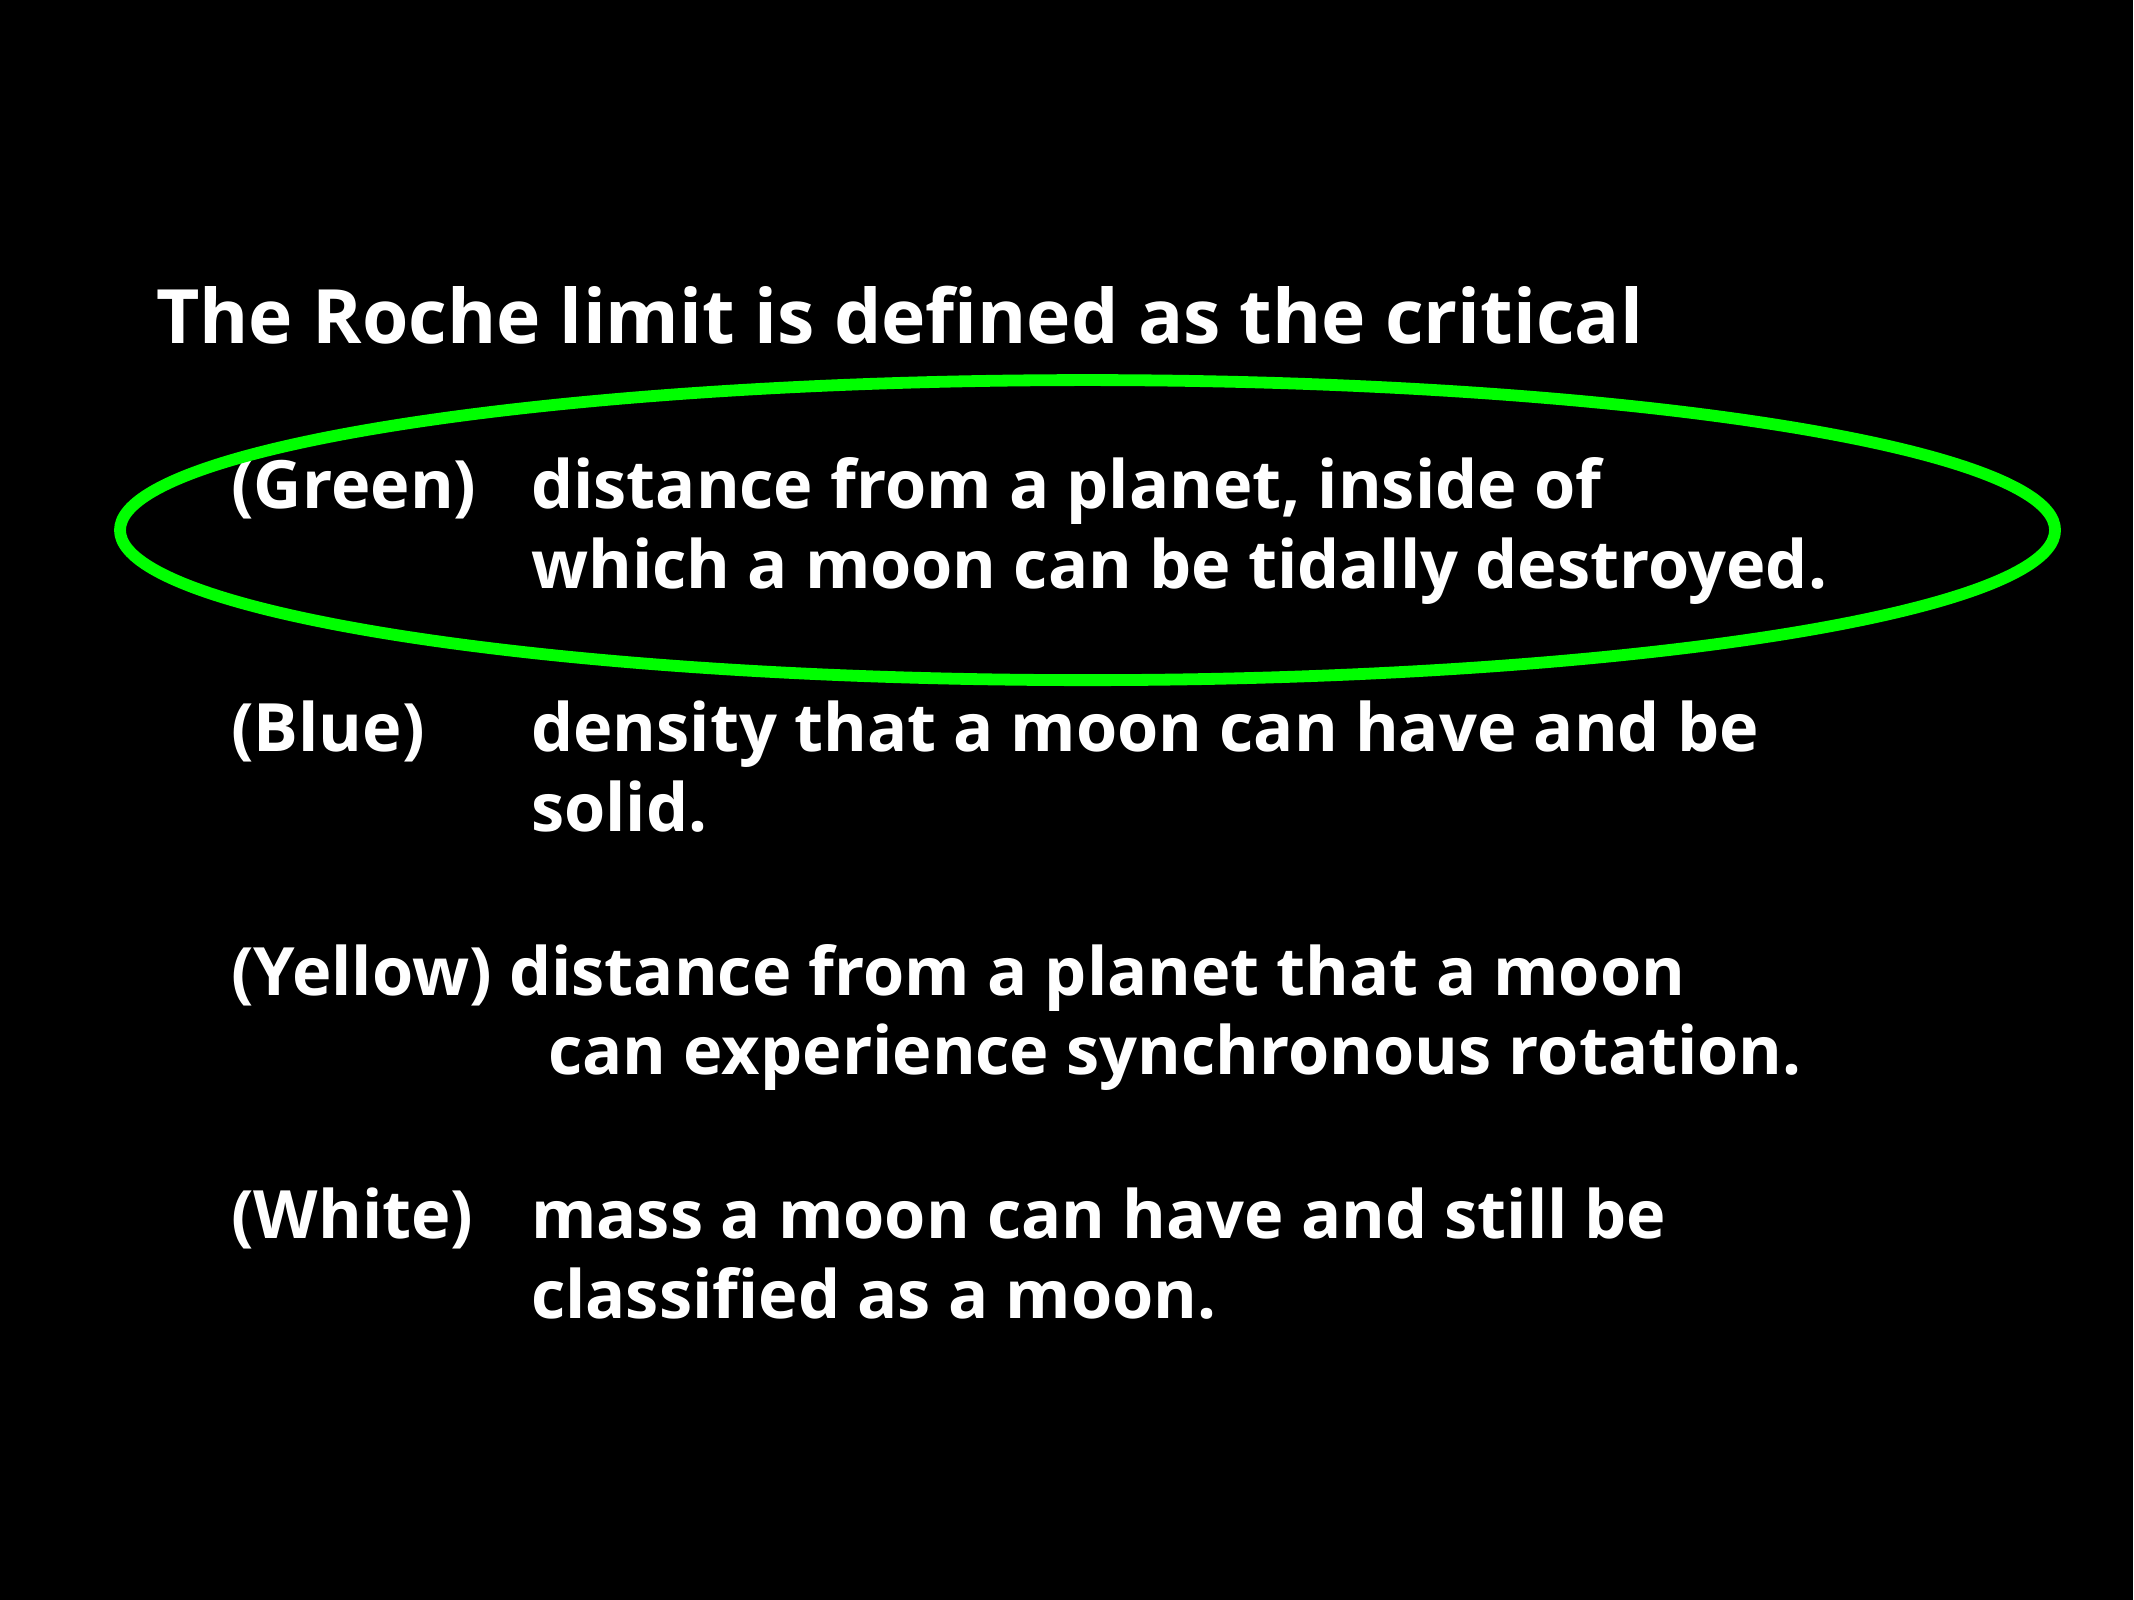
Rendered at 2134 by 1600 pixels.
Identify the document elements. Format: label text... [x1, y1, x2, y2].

list The Roche limit is defined as the critical (Green) distance from a planet, inside of which a moon can be tidally destroyed. (Blue) density that a moon can have and be solid. (Yellow) distance from a planet that a moon can experience synchronous rotation. (White) mass a moon can have and still be classified as a moon. [156, 386, 2049, 674]
list The Roche limit is defined as the critical (Green) distance from a planet, inside of which a moon can be tidally destroyed. (Blue) density that a moon can have and be solid. (Yellow) distance from a planet that a moon can experience synchronous rotation. (White) mass a moon can have and still be classified as a moon. [156, 208, 2086, 1392]
